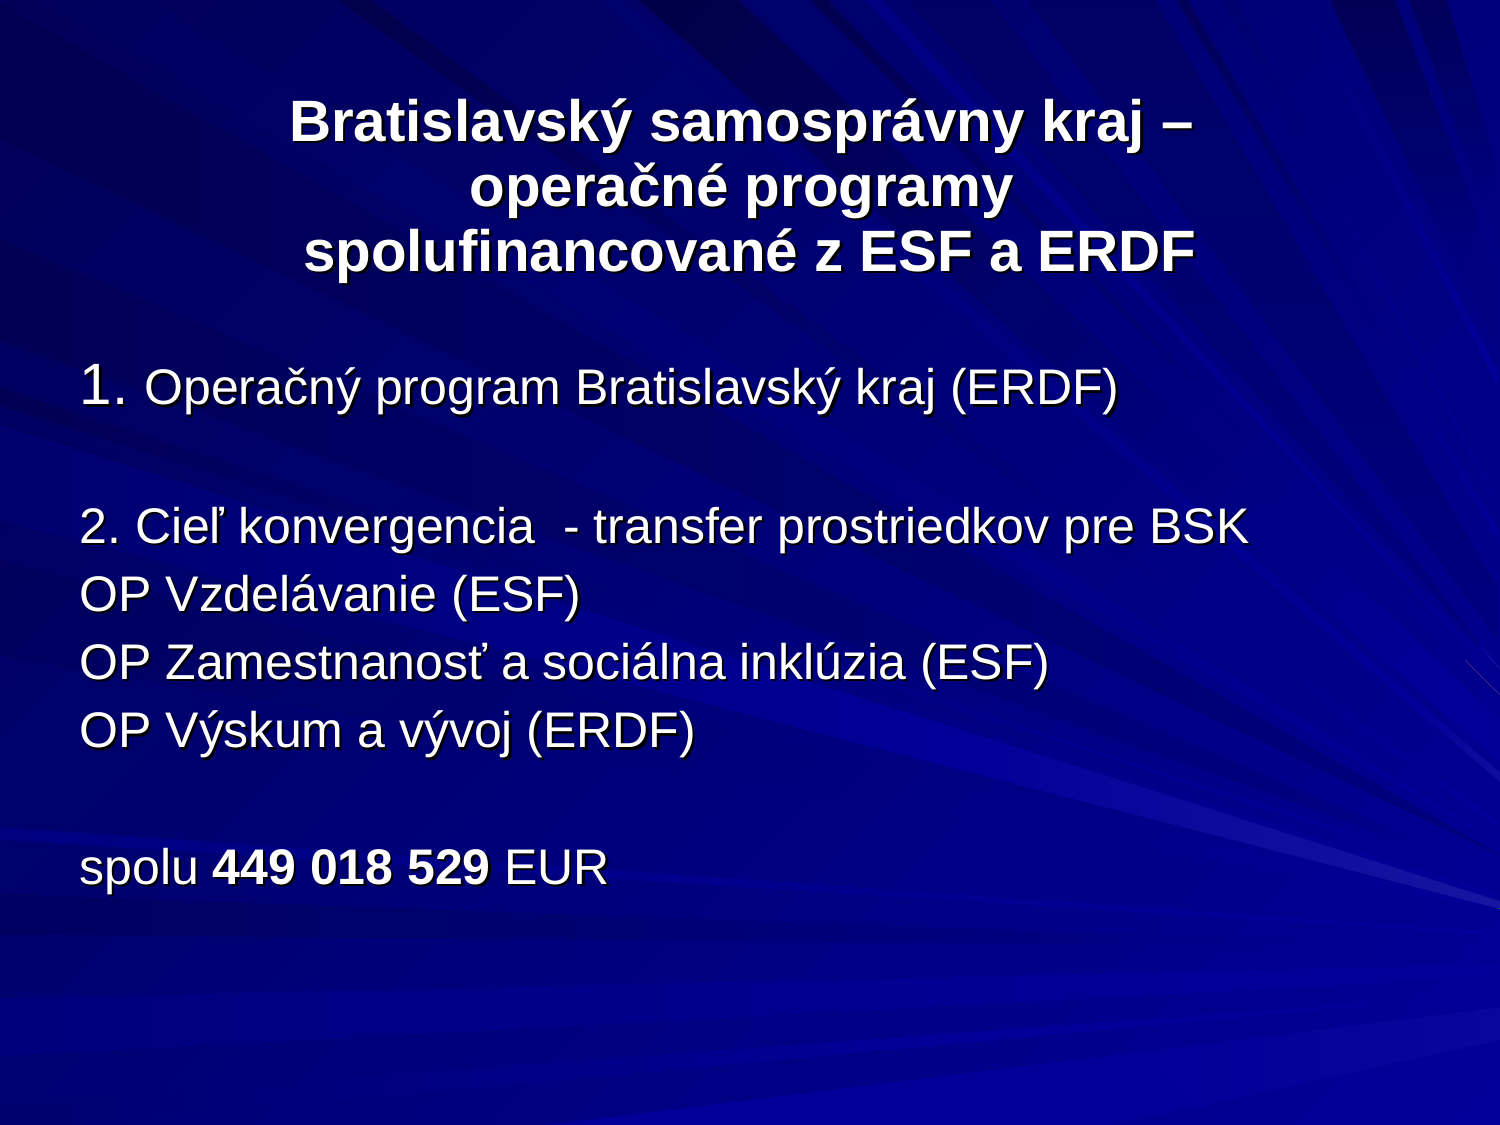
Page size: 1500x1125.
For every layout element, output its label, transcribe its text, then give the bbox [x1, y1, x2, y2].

list 1. Operačný program Bratislavský kraj (ERDF) 2. Cieľ konvergencia - transfer prostriedkov pre BSK OP Vzdelávanie (ESF) OP Zamestnanosť a sociálna inklúzia (ESF) OP Výskum a vývoj (ERDF) spolu 449 018 529 EUR [64, 267, 1415, 1125]
title Bratislavský samosprávny kraj – operačné programy spolufinancované z ESF a ERDF [75, 0, 1426, 303]
